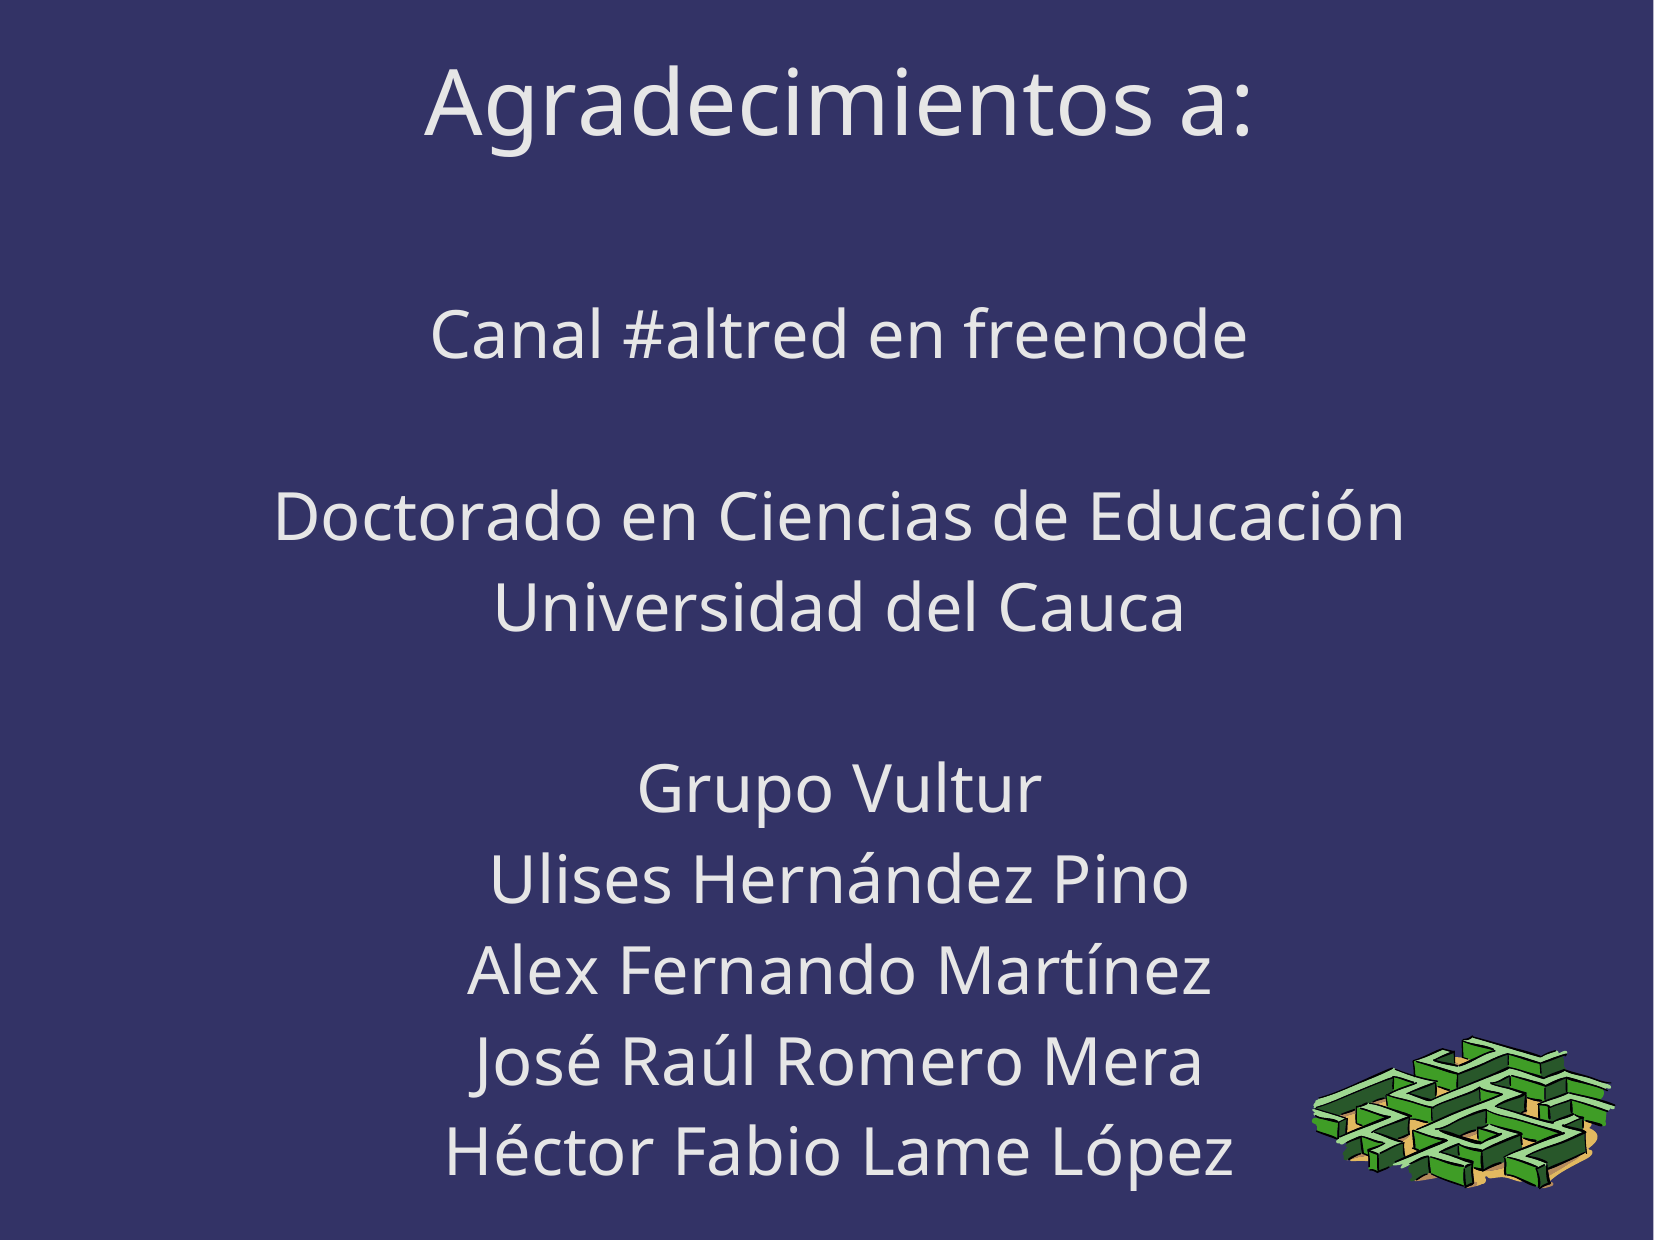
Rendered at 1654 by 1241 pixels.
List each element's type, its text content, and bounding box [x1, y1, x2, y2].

subtitle Agradecimientos a: Canal #altred en freenode Doctorado en Ciencias de Educación Universidad del Cauca Grupo Vultur Ulises Hernández Pino Alex Fernando Martínez José Raúl Romero Mera Héctor Fabio Lame López [144, 69, 1536, 1164]
